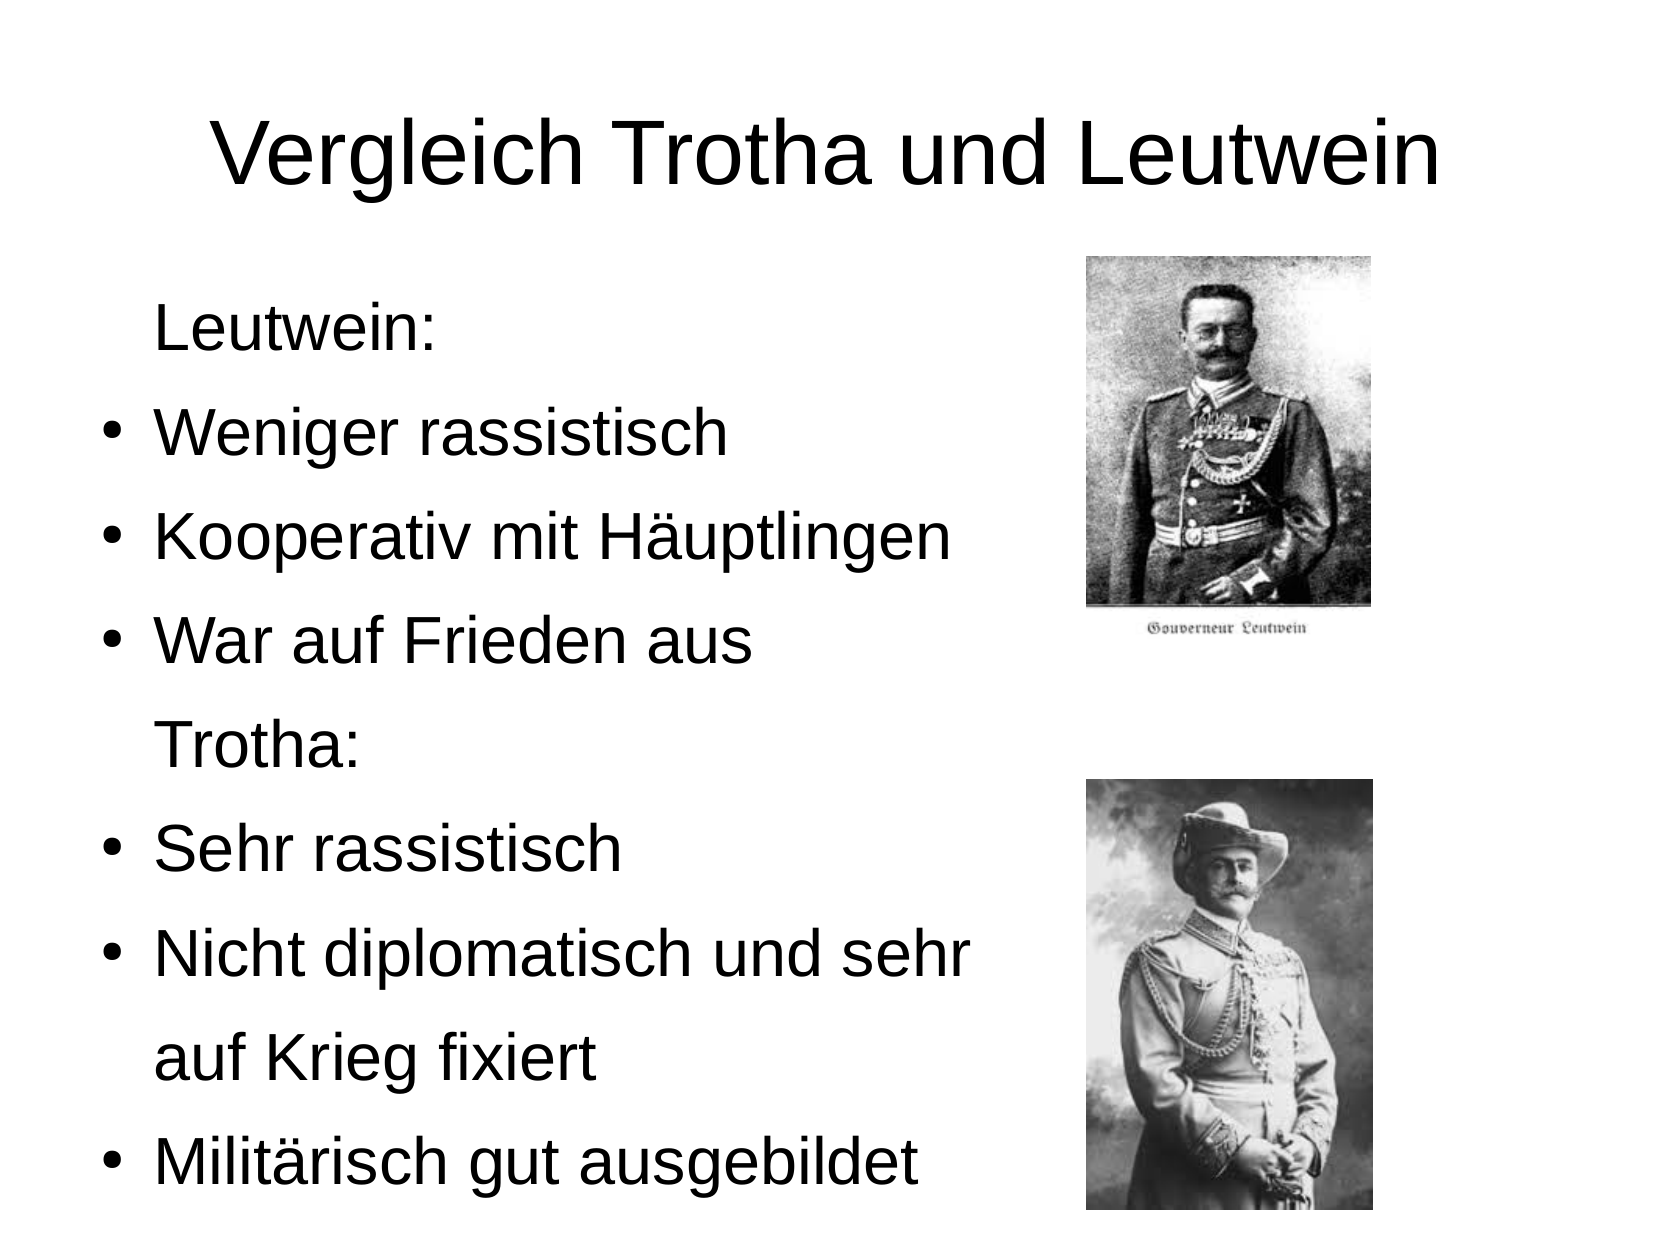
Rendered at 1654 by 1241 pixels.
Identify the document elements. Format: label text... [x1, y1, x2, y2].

picture [1086, 256, 1371, 650]
list Leutwein: Weniger rassistisch Kooperativ mit Häuptlingen War auf Frieden aus Trotha: Sehr rassistisch Nicht diplomatisch und sehr auf Krieg fixiert Militärisch gut ausgebildet [82, 290, 1571, 1199]
title Vergleich Trotha und Leutwein [82, 49, 1571, 257]
picture [1086, 779, 1373, 1210]
